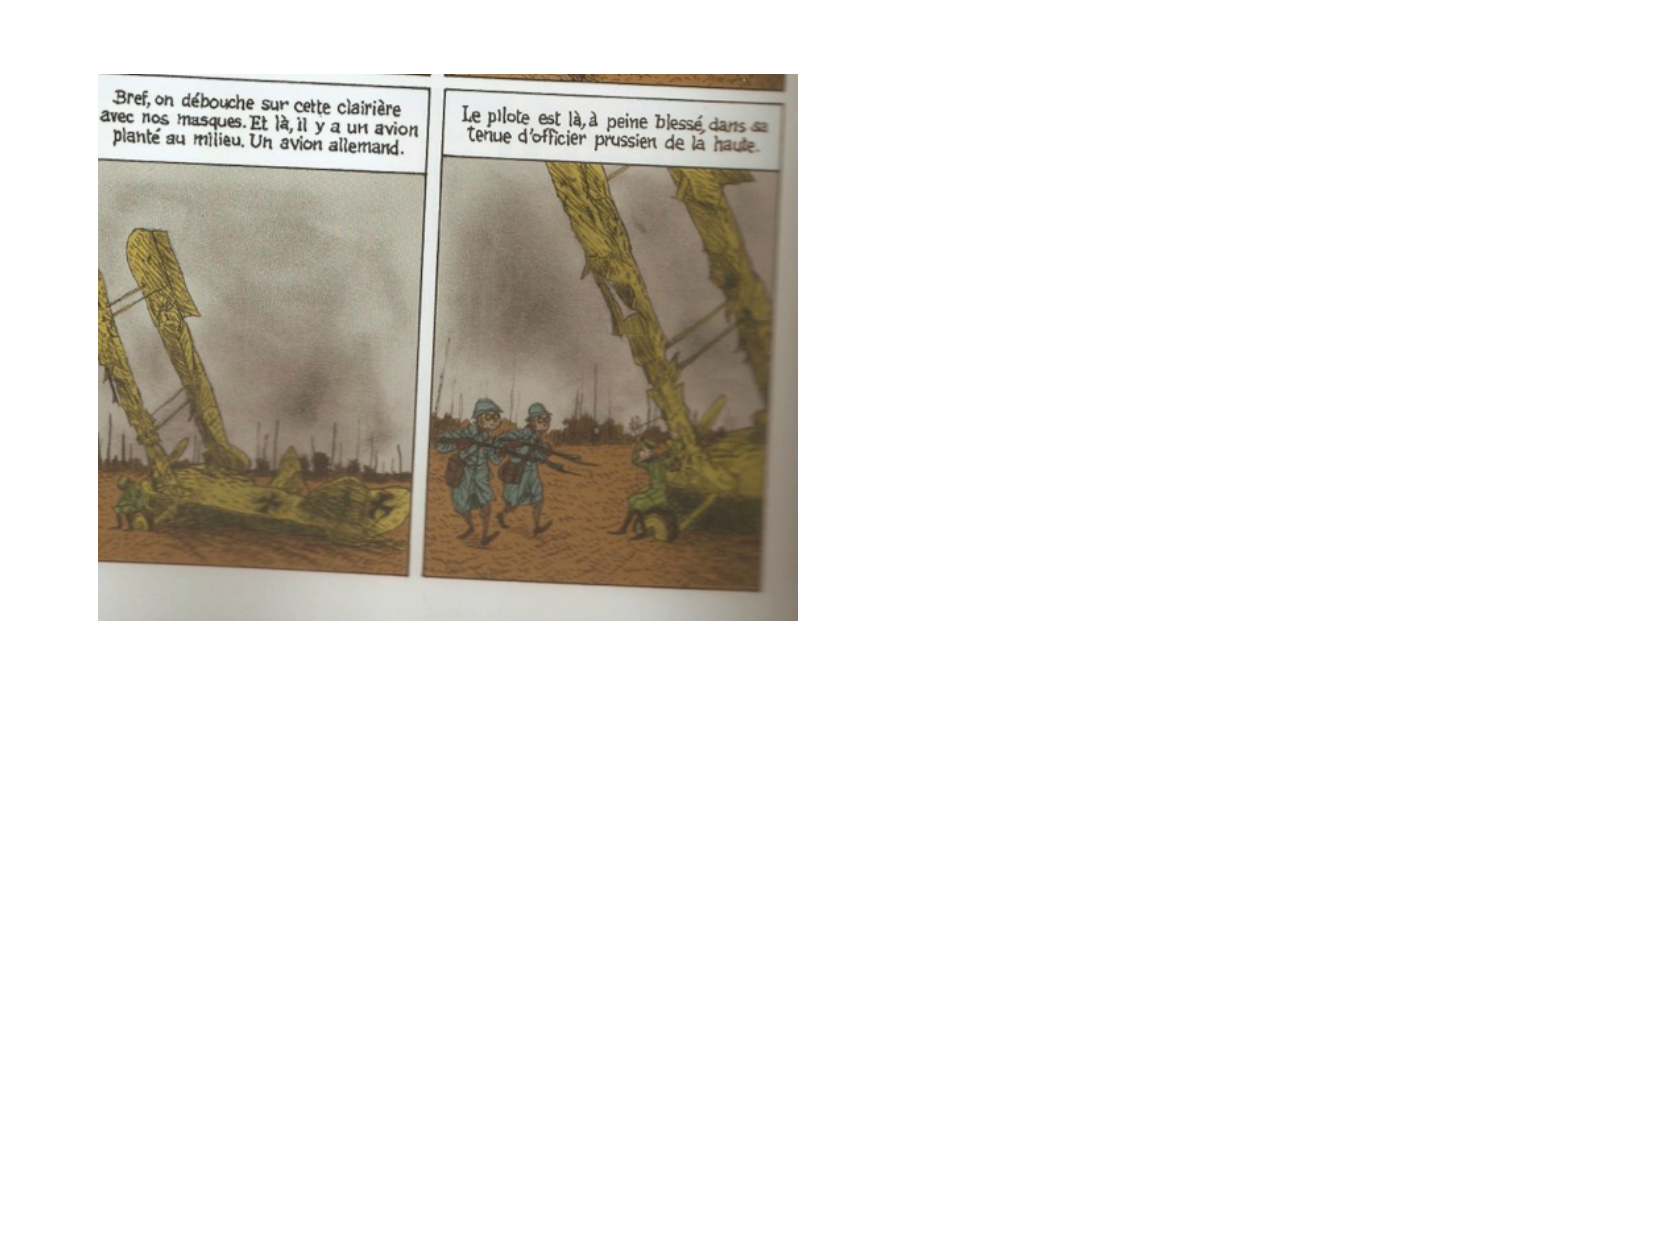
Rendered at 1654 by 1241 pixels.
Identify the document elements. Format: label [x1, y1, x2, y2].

picture [98, 74, 798, 621]
